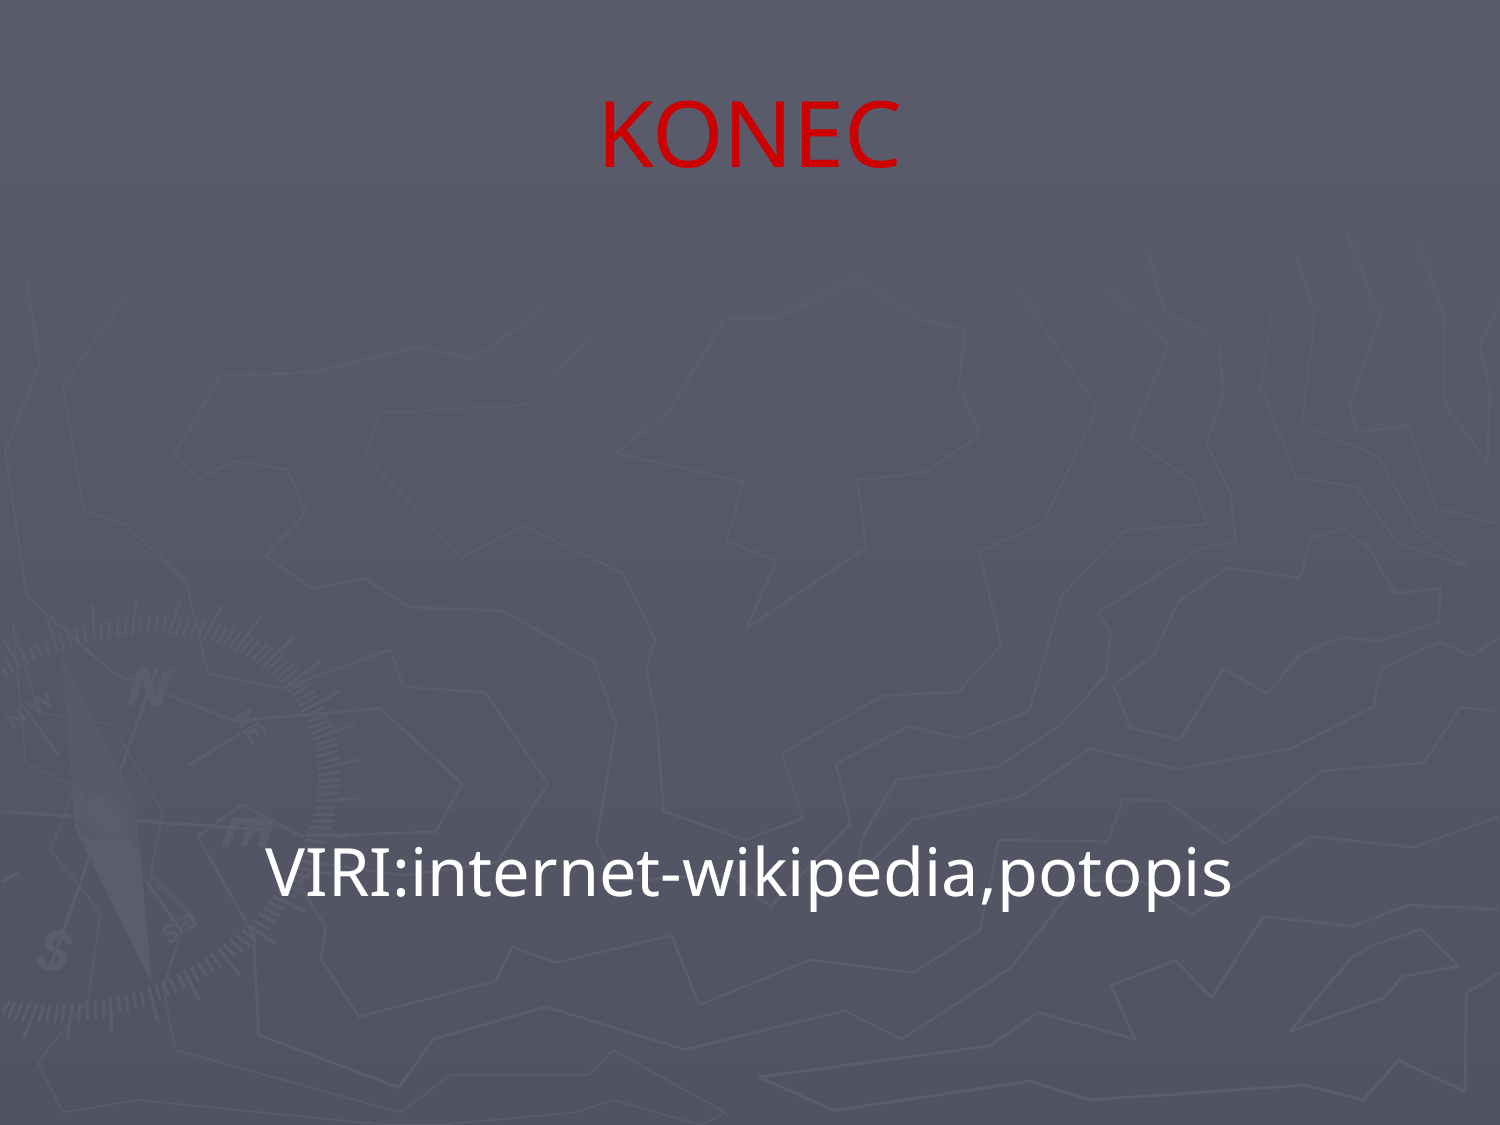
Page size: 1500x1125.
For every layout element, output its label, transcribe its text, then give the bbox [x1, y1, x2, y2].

title KONEC [49, 37, 1451, 225]
list VIRI:internet-wikipedia,potopis [49, 262, 1451, 1001]
